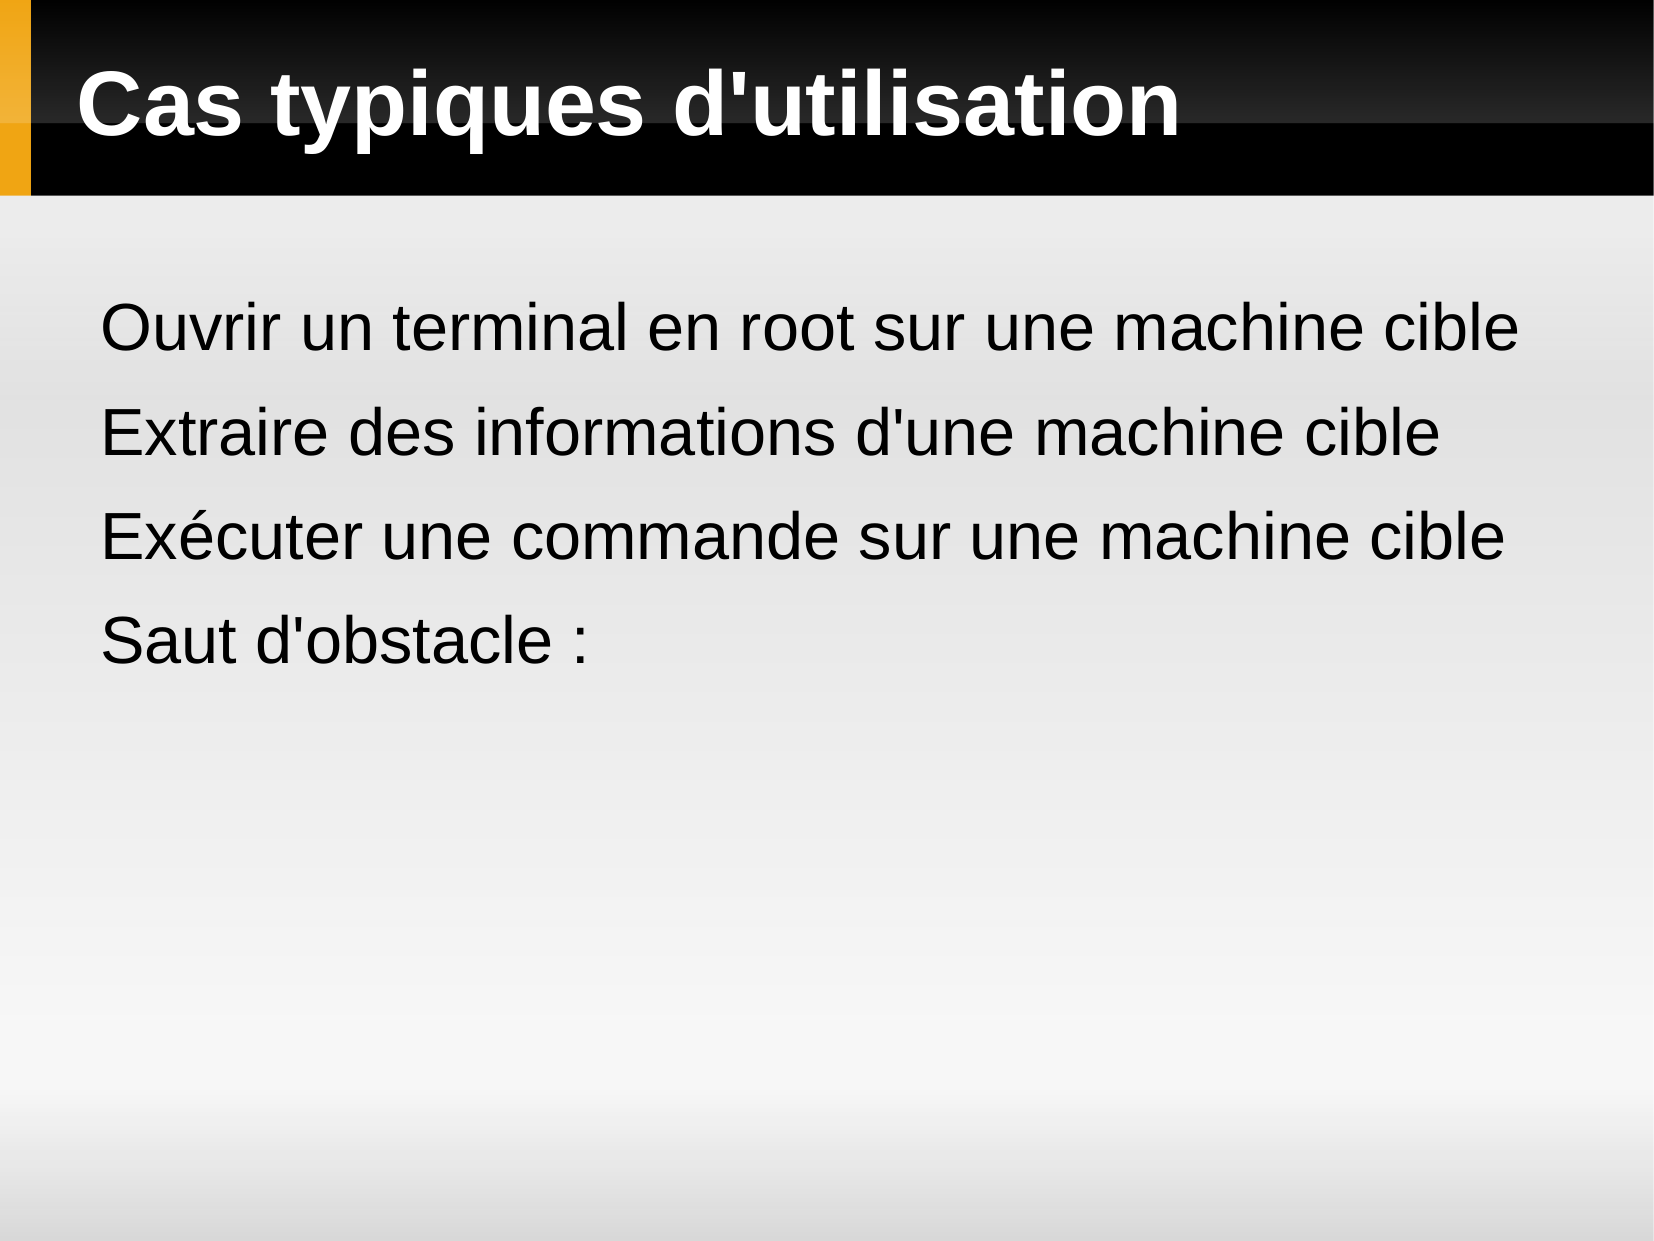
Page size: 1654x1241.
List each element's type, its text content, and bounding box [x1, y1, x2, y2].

picture [0, 0, 1654, 1241]
list Ouvrir un terminal en root sur une machine cible Extraire des informations d'une machine cible Exécuter une commande sur une machine cible Saut d'obstacle : [82, 290, 1571, 1094]
title Cas typiques d'utilisation [76, 7, 1565, 200]
